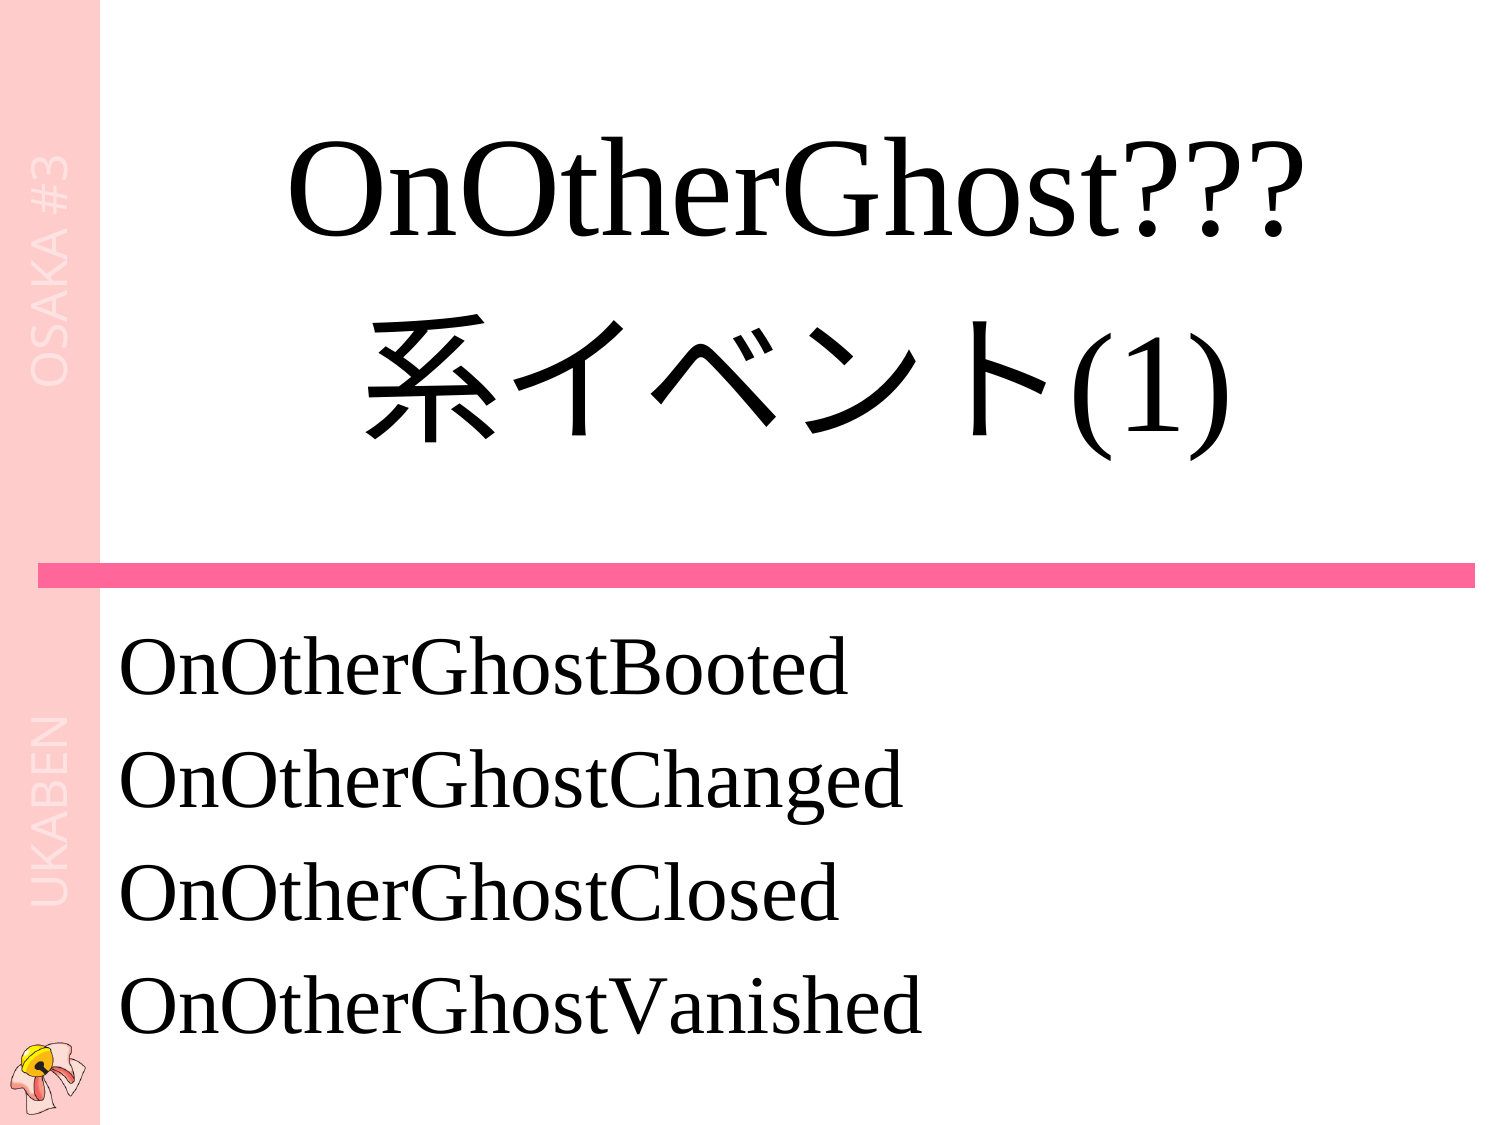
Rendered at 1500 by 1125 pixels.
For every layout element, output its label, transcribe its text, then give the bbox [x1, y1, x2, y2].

title OnOtherGhost??? 系イベント(1) [118, 50, 1477, 532]
list OnOtherGhostBooted OnOtherGhostChanged OnOtherGhostClosed OnOtherGhostVanished [118, 620, 1477, 1093]
picture [10, 1042, 86, 1115]
